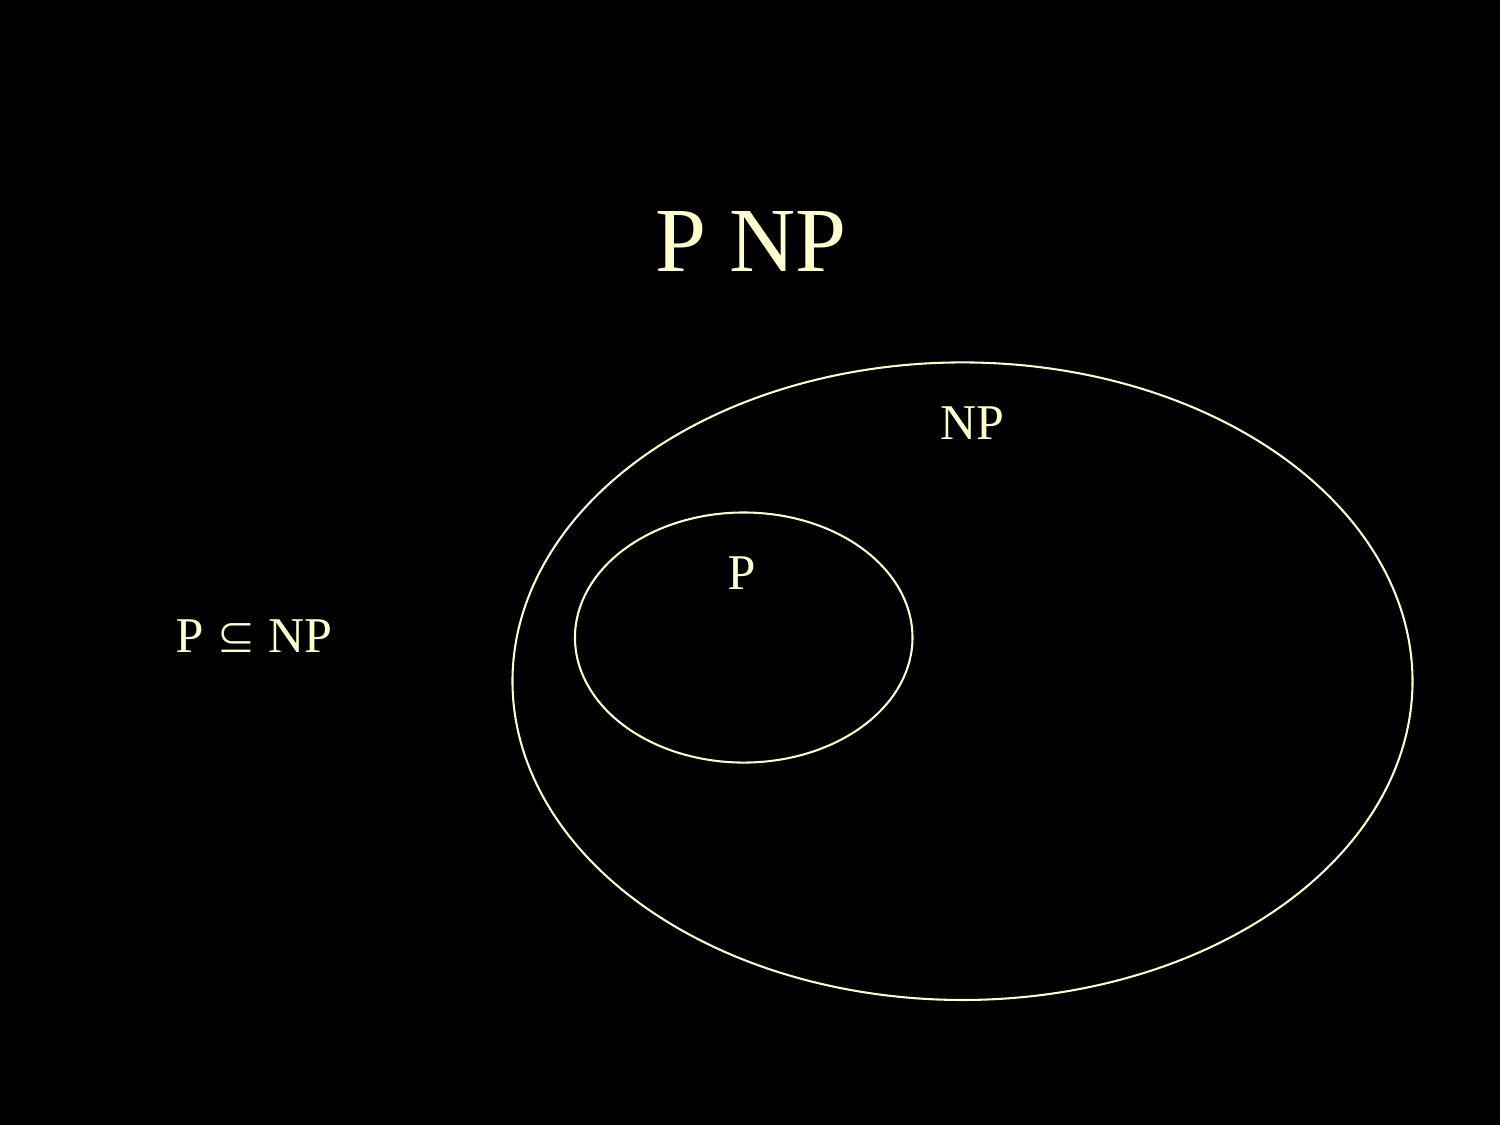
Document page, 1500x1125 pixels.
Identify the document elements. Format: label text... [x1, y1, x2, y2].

text_box P [712, 537, 771, 609]
text_box P  NP [160, 599, 347, 671]
title P NP [22, 145, 1480, 336]
text_box NP [925, 387, 1019, 459]
